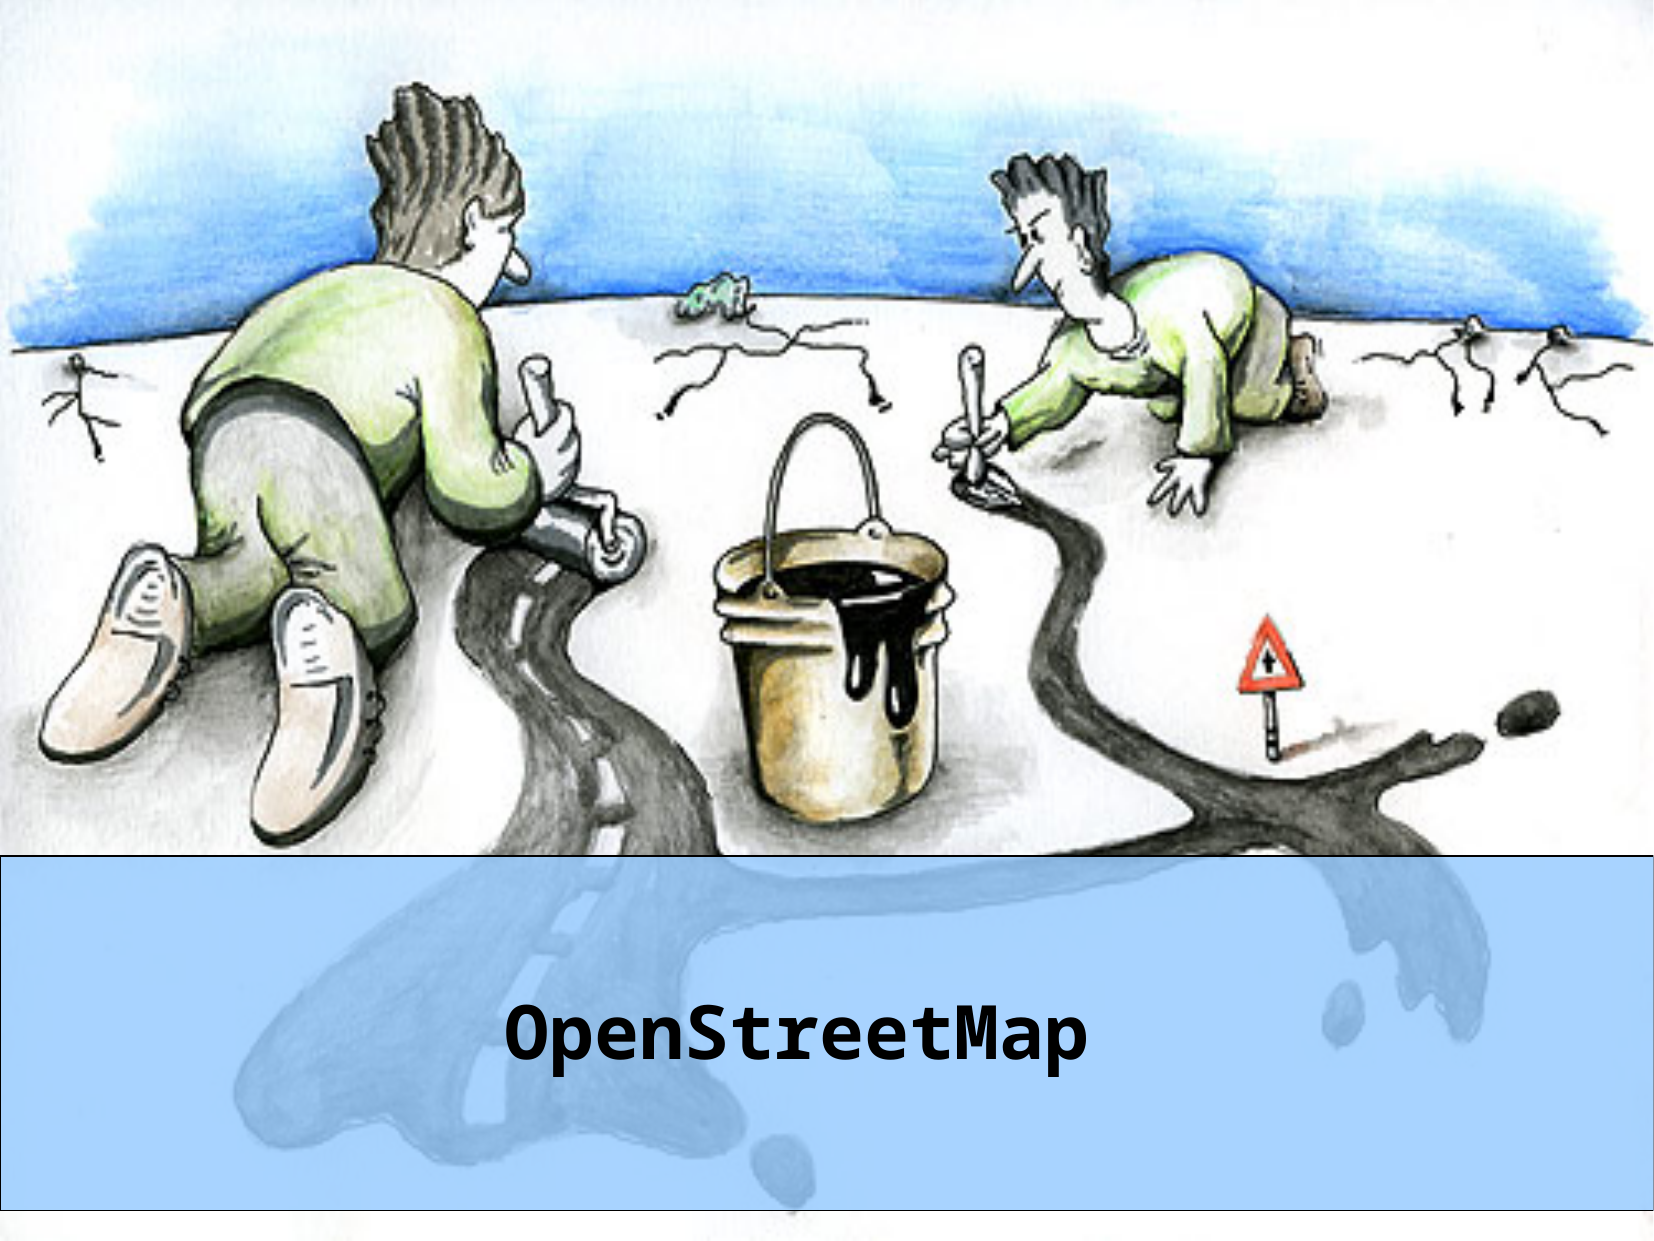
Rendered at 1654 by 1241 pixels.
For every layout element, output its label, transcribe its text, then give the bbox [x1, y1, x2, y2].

text_box [0, 856, 1654, 1211]
picture [0, 1211, 1654, 1241]
text_box OpenStreetMap [0, 887, 1595, 1217]
picture [0, 0, 1654, 856]
